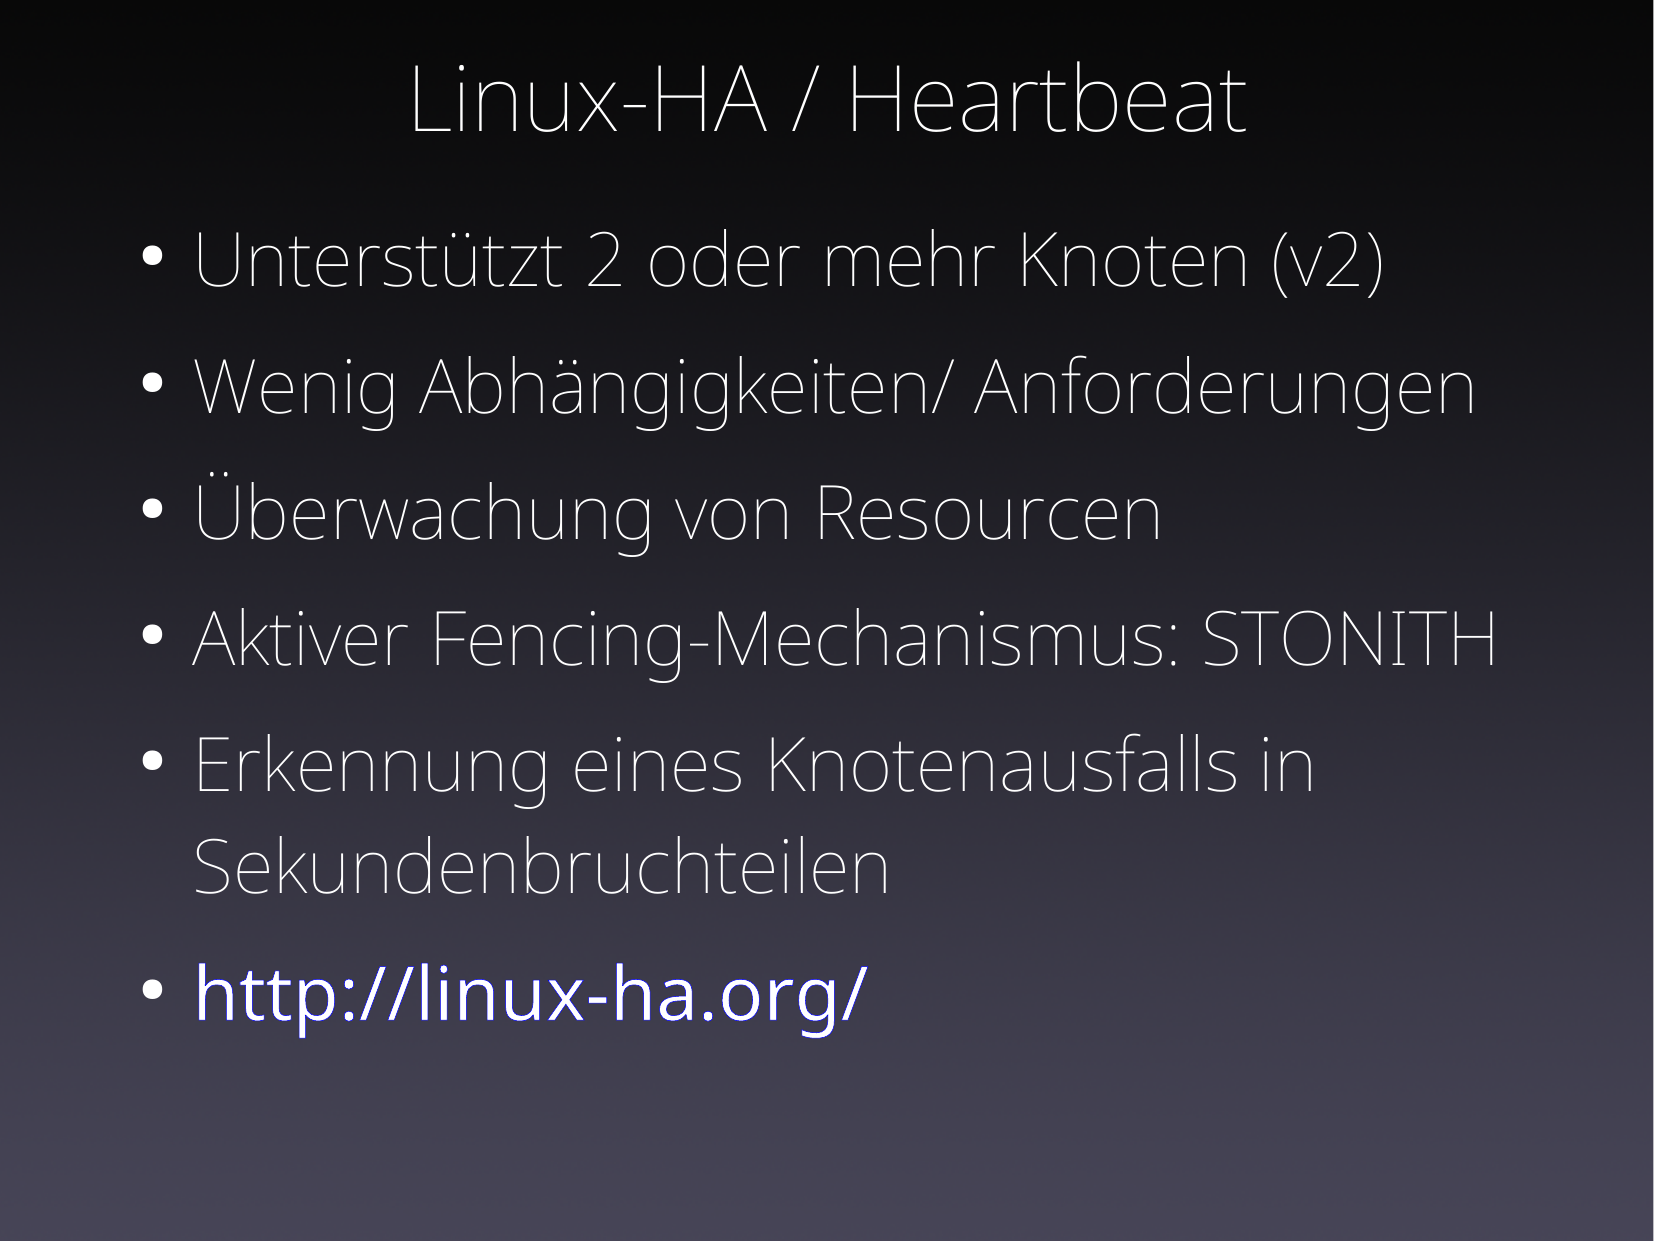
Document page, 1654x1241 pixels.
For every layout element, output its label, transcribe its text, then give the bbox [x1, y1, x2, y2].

title Linux-HA / Heartbeat [121, 41, 1534, 150]
list Unterstützt 2 oder mehr Knoten (v2) Wenig Abhängigkeiten/ Anforderungen Überwachung von Resourcen Aktiver Fencing-Mechanismus: STONITH Erkennung eines Knotenausfalls in Sekundenbruchteilen http://linux-ha.org/ [121, 206, 1534, 1182]
picture [0, 0, 1654, 1241]
